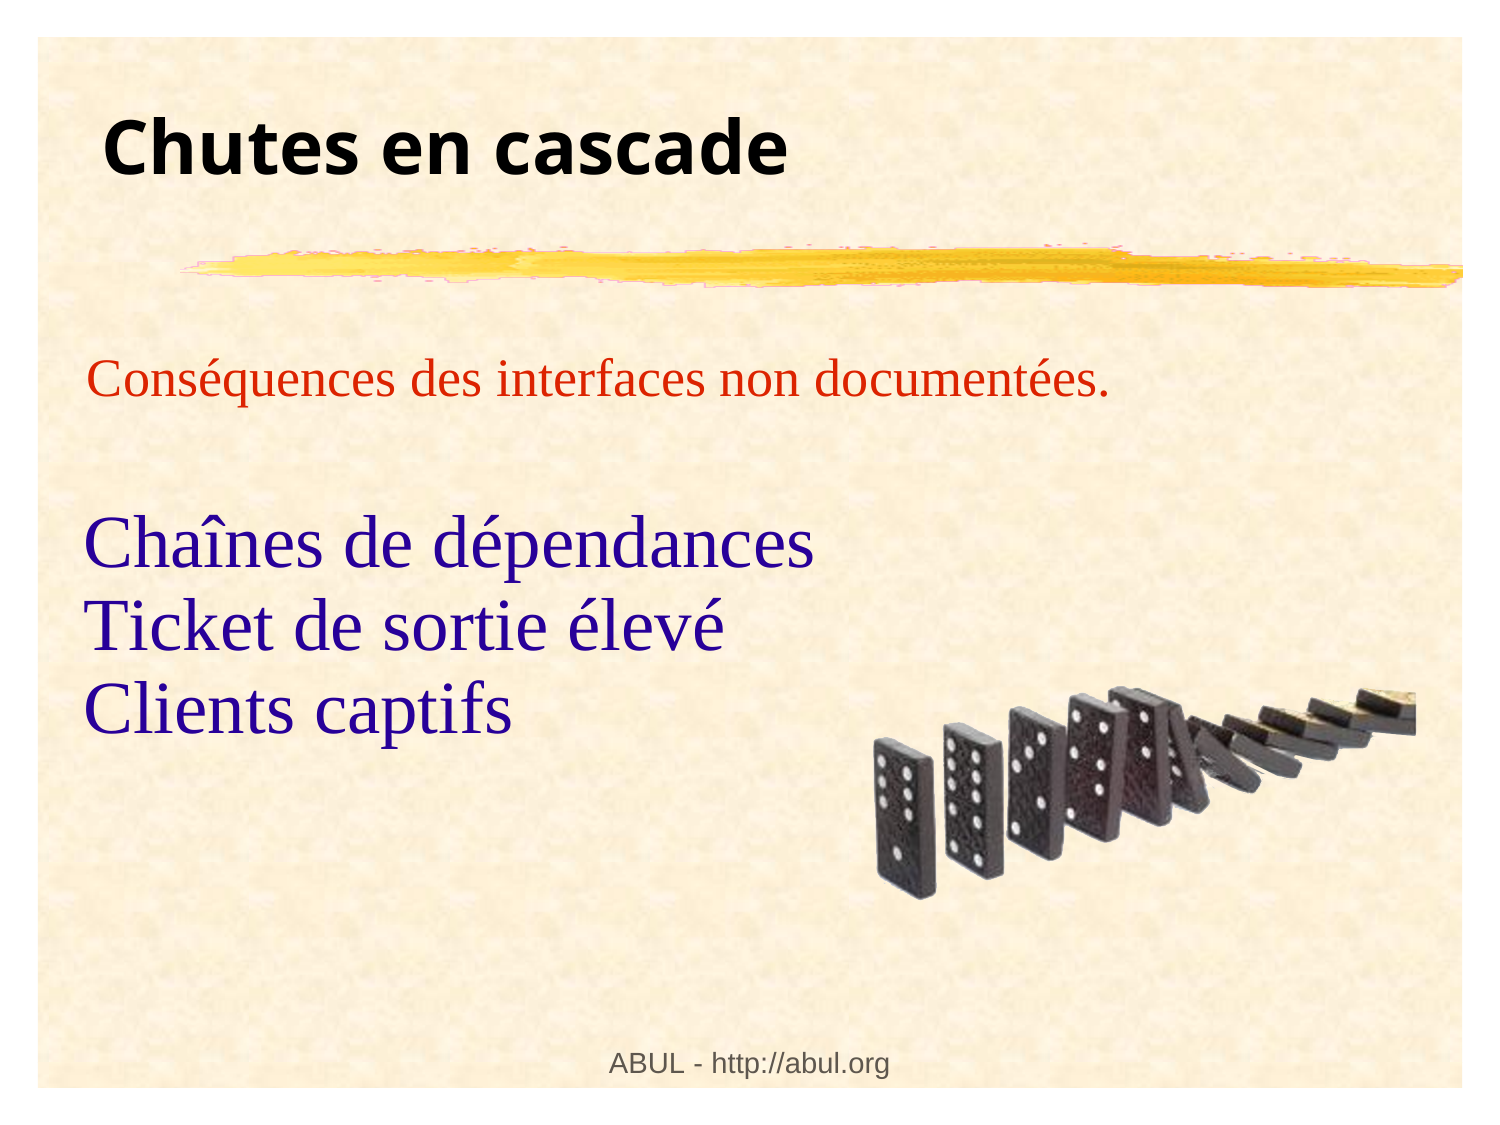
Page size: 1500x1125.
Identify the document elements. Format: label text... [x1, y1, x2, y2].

title Chutes en cascade [101, 39, 1312, 253]
picture [37, 37, 1463, 1088]
text_box Chaînes de dépendances Ticket de sortie élevé Clients captifs [83, 500, 962, 834]
text_box Conséquences des interfaces non documentées. [86, 347, 1414, 414]
